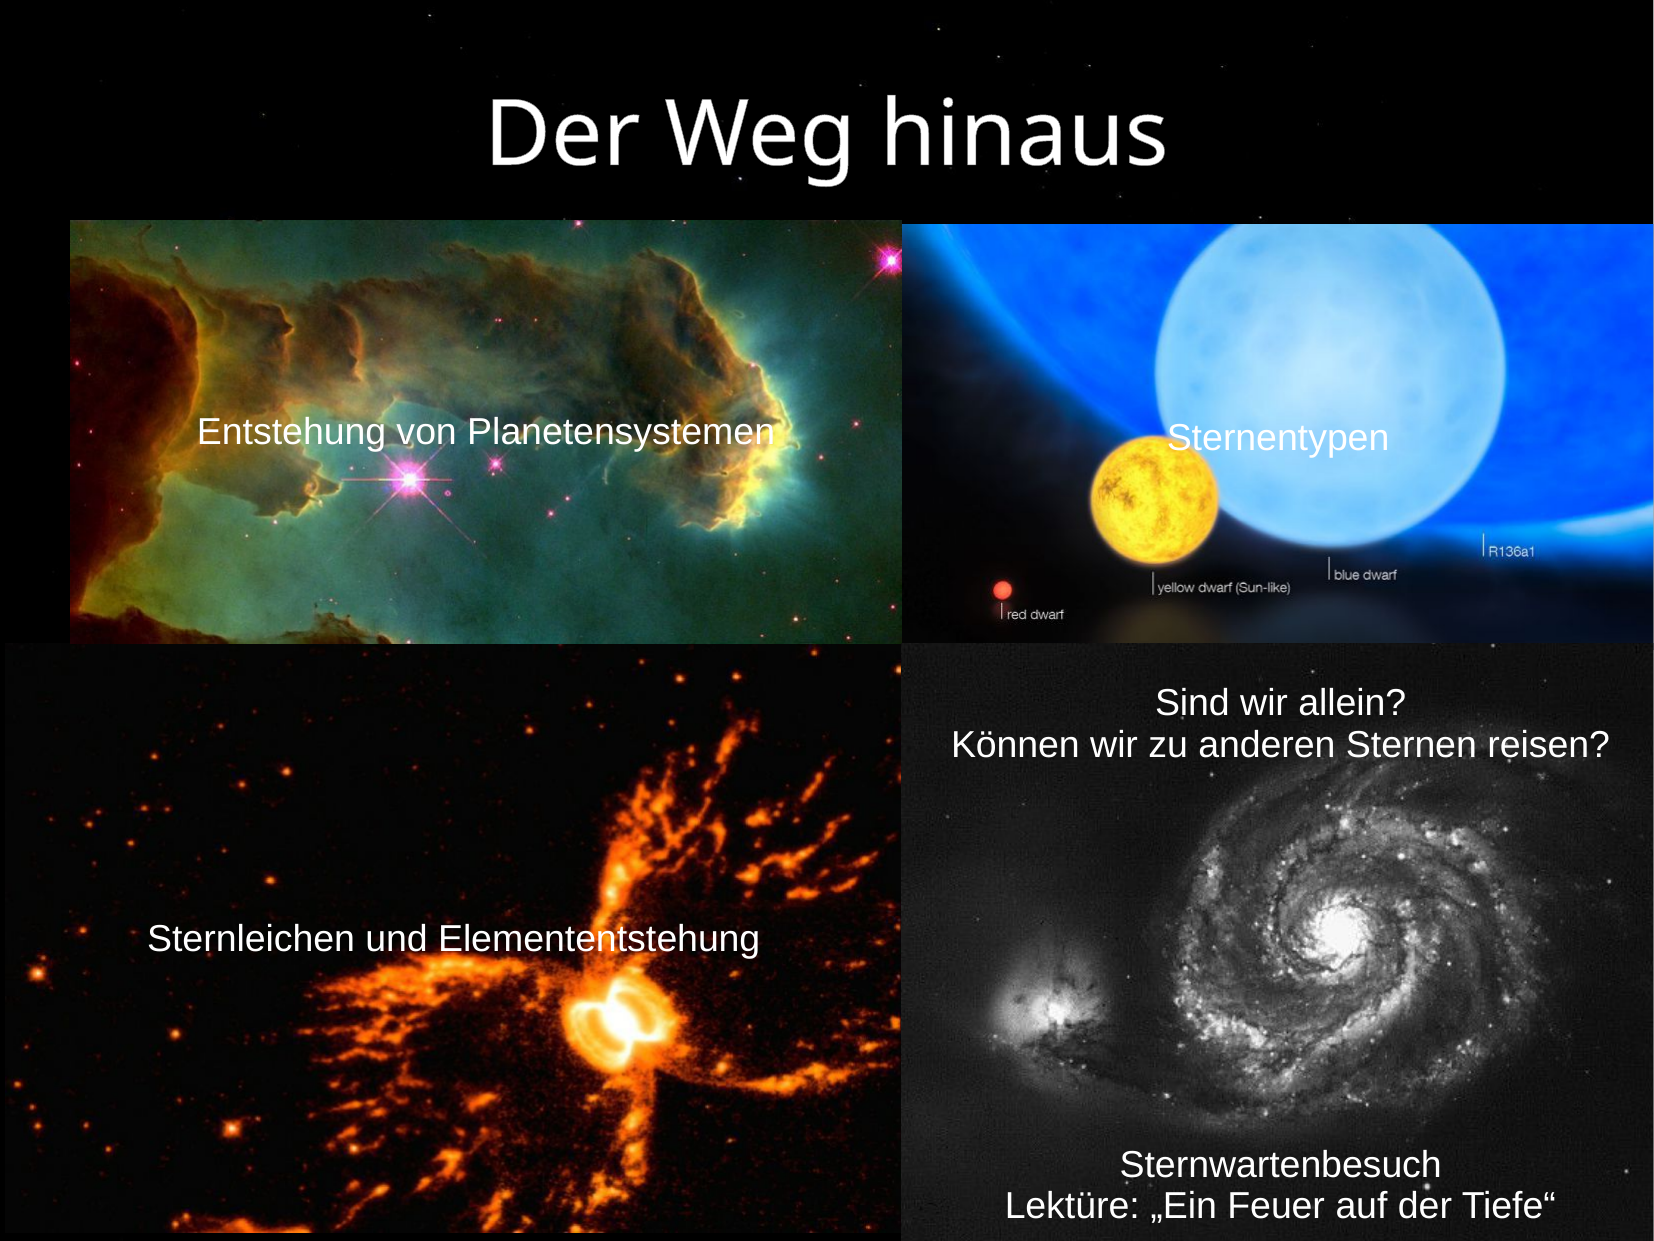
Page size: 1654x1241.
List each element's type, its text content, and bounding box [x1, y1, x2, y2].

title Der Weg hinaus [82, 25, 1571, 224]
picture [0, 0, 1654, 1241]
